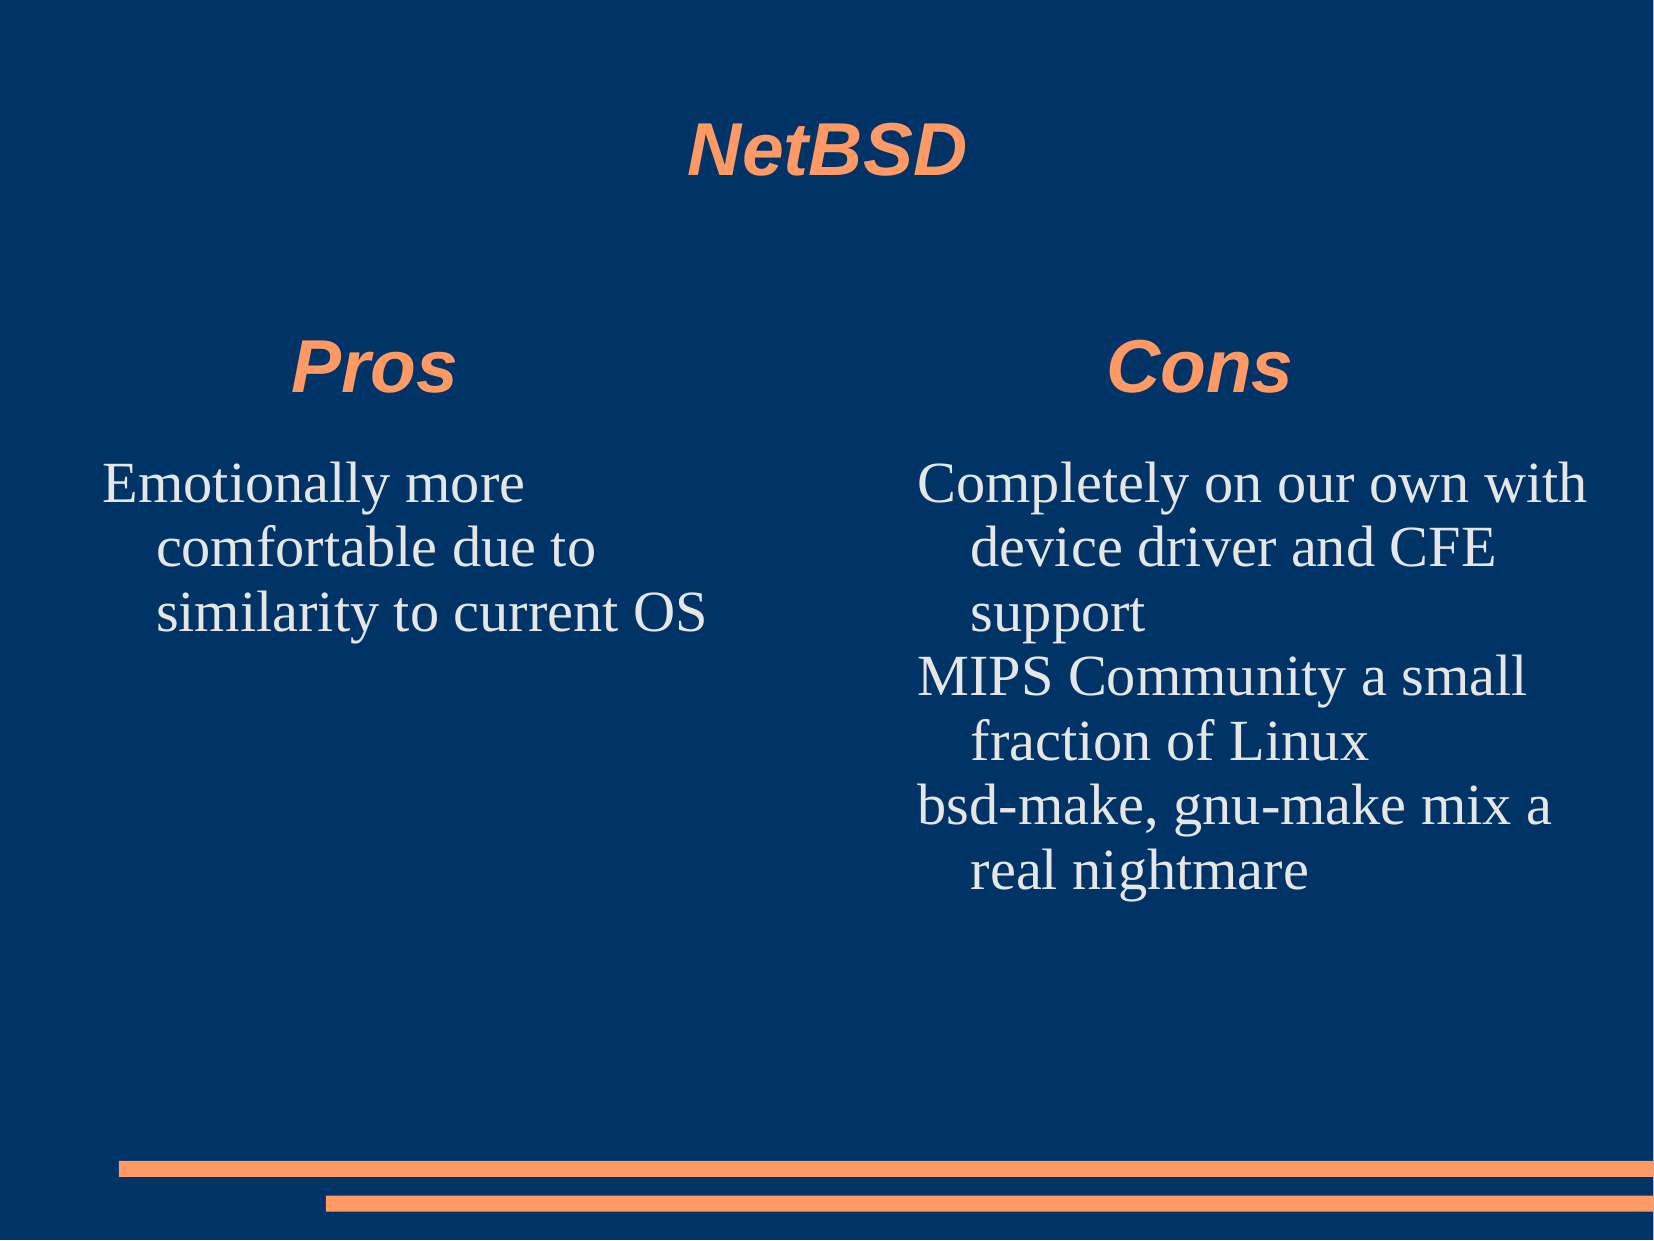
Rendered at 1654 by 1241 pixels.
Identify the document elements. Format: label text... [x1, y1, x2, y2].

list Completely on our own with device driver and CFE support MIPS Community a small fraction of Linux bsd-make, gnu-make mix a real nightmare [900, 450, 1613, 1111]
list Emotionally more comfortable due to similarity to current OS [85, 450, 788, 1111]
title Cons [937, 300, 1463, 433]
title NetBSD [121, 46, 1534, 254]
title Pros [112, 300, 638, 433]
